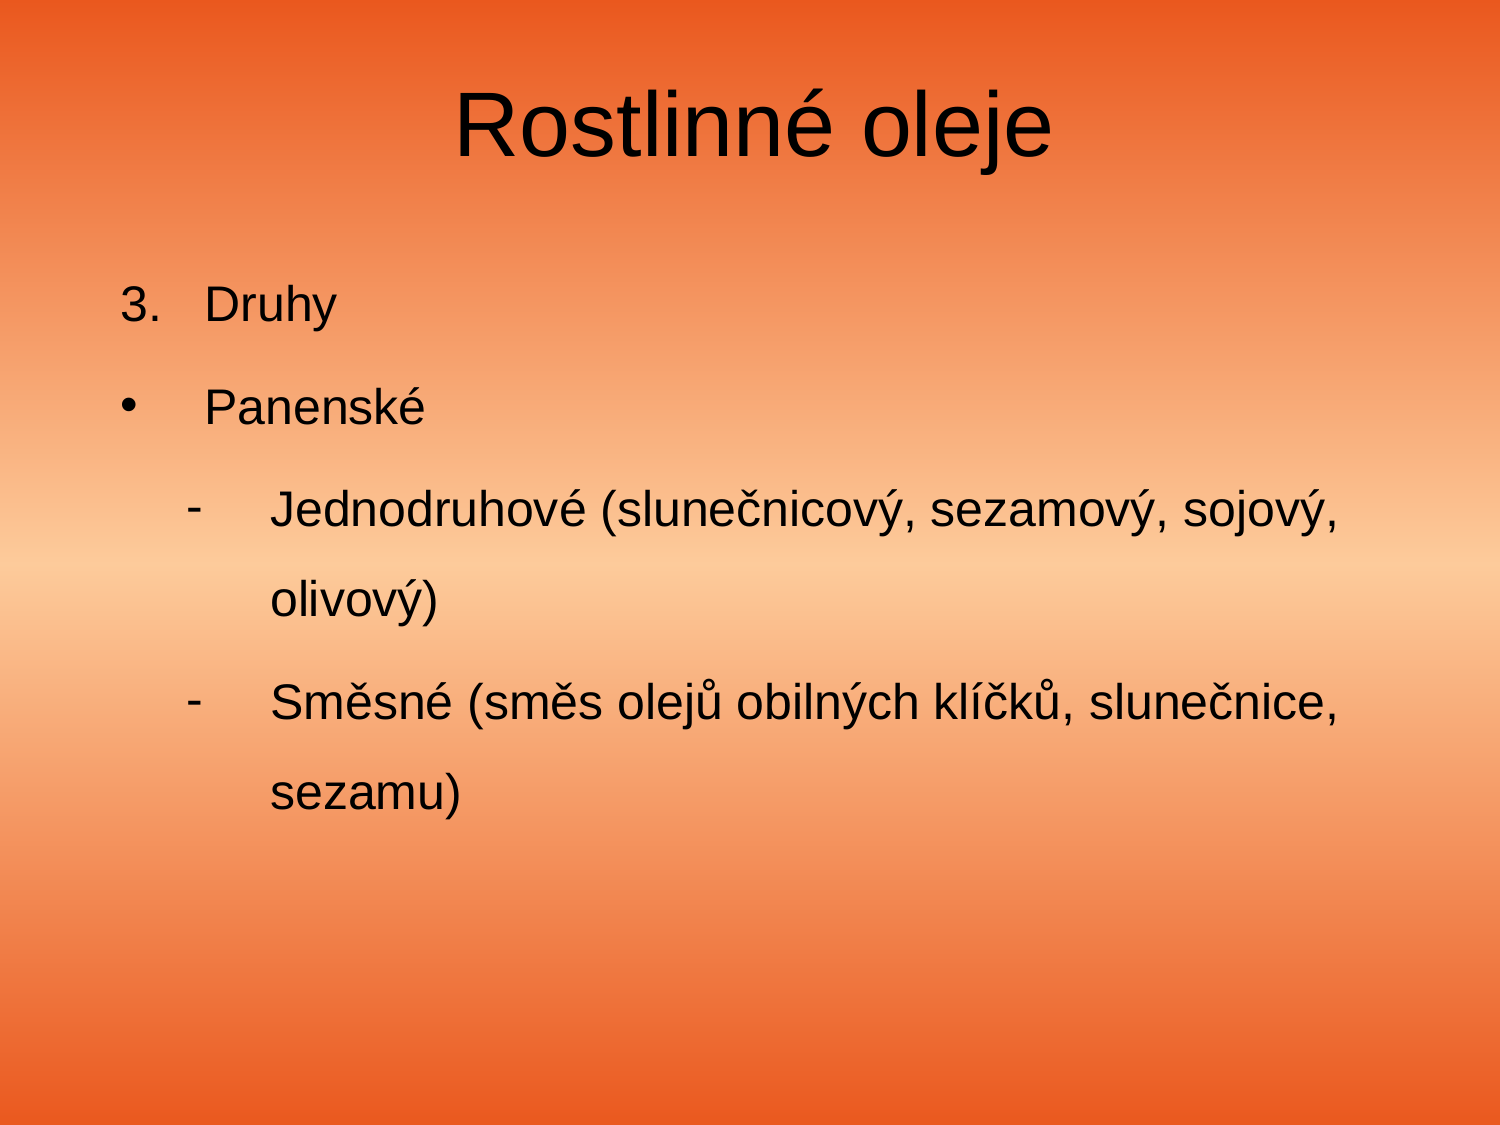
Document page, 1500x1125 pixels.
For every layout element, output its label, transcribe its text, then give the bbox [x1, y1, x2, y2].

list 3. Druhy Panenské Jednodruhové (slunečnicový, sezamový, sojový, olivový) Směsné (směs olejů obilných klíčků, slunečnice, sezamu) [105, 234, 1381, 1055]
title Rostlinné oleje [117, 57, 1393, 183]
